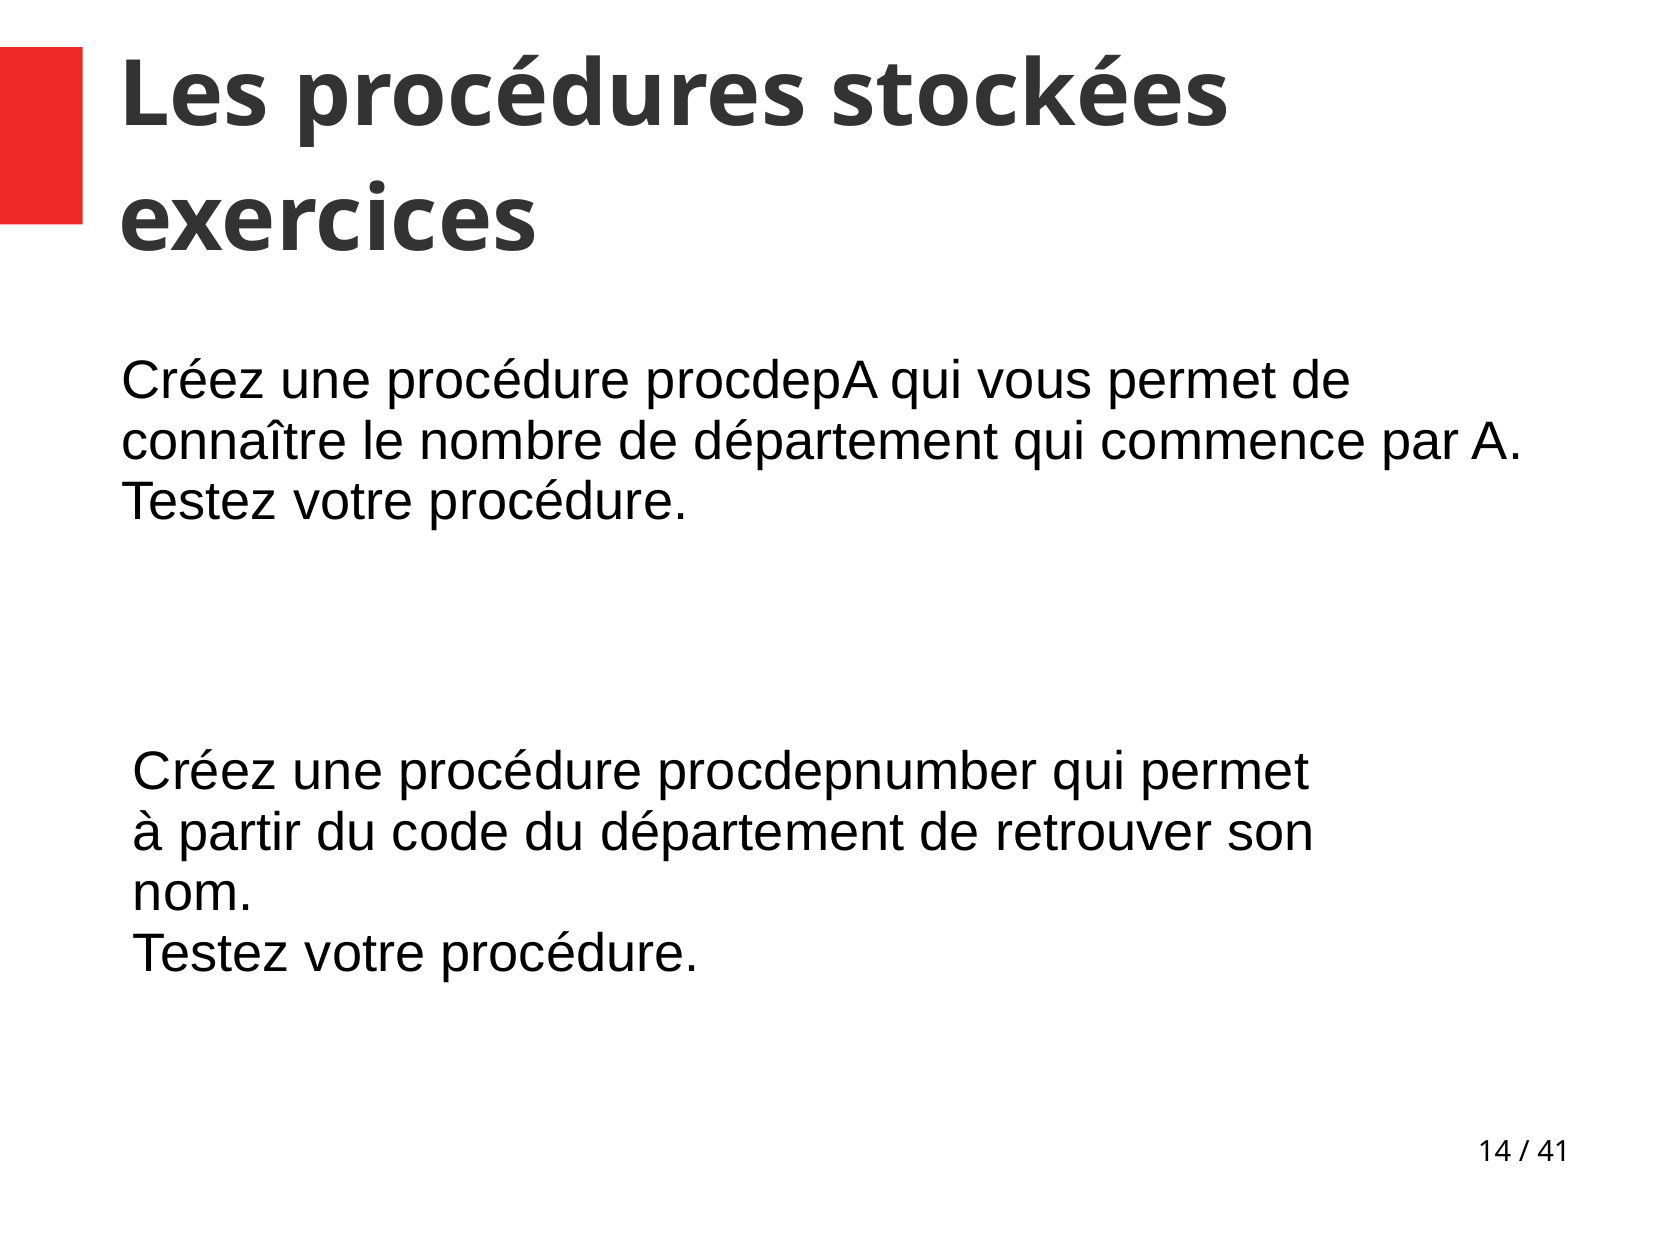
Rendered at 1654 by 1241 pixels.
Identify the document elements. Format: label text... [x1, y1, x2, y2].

title Les procédures stockées exercices [118, 27, 1571, 278]
text_box Créez une procédure procdepA qui vous permet de connaître le nombre de département qui commence par A. Testez votre procédure. [106, 342, 1607, 600]
text_box Créez une procédure procdepnumber qui permet à partir du code du département de retrouver son nom. Testez votre procédure. [118, 733, 1371, 991]
